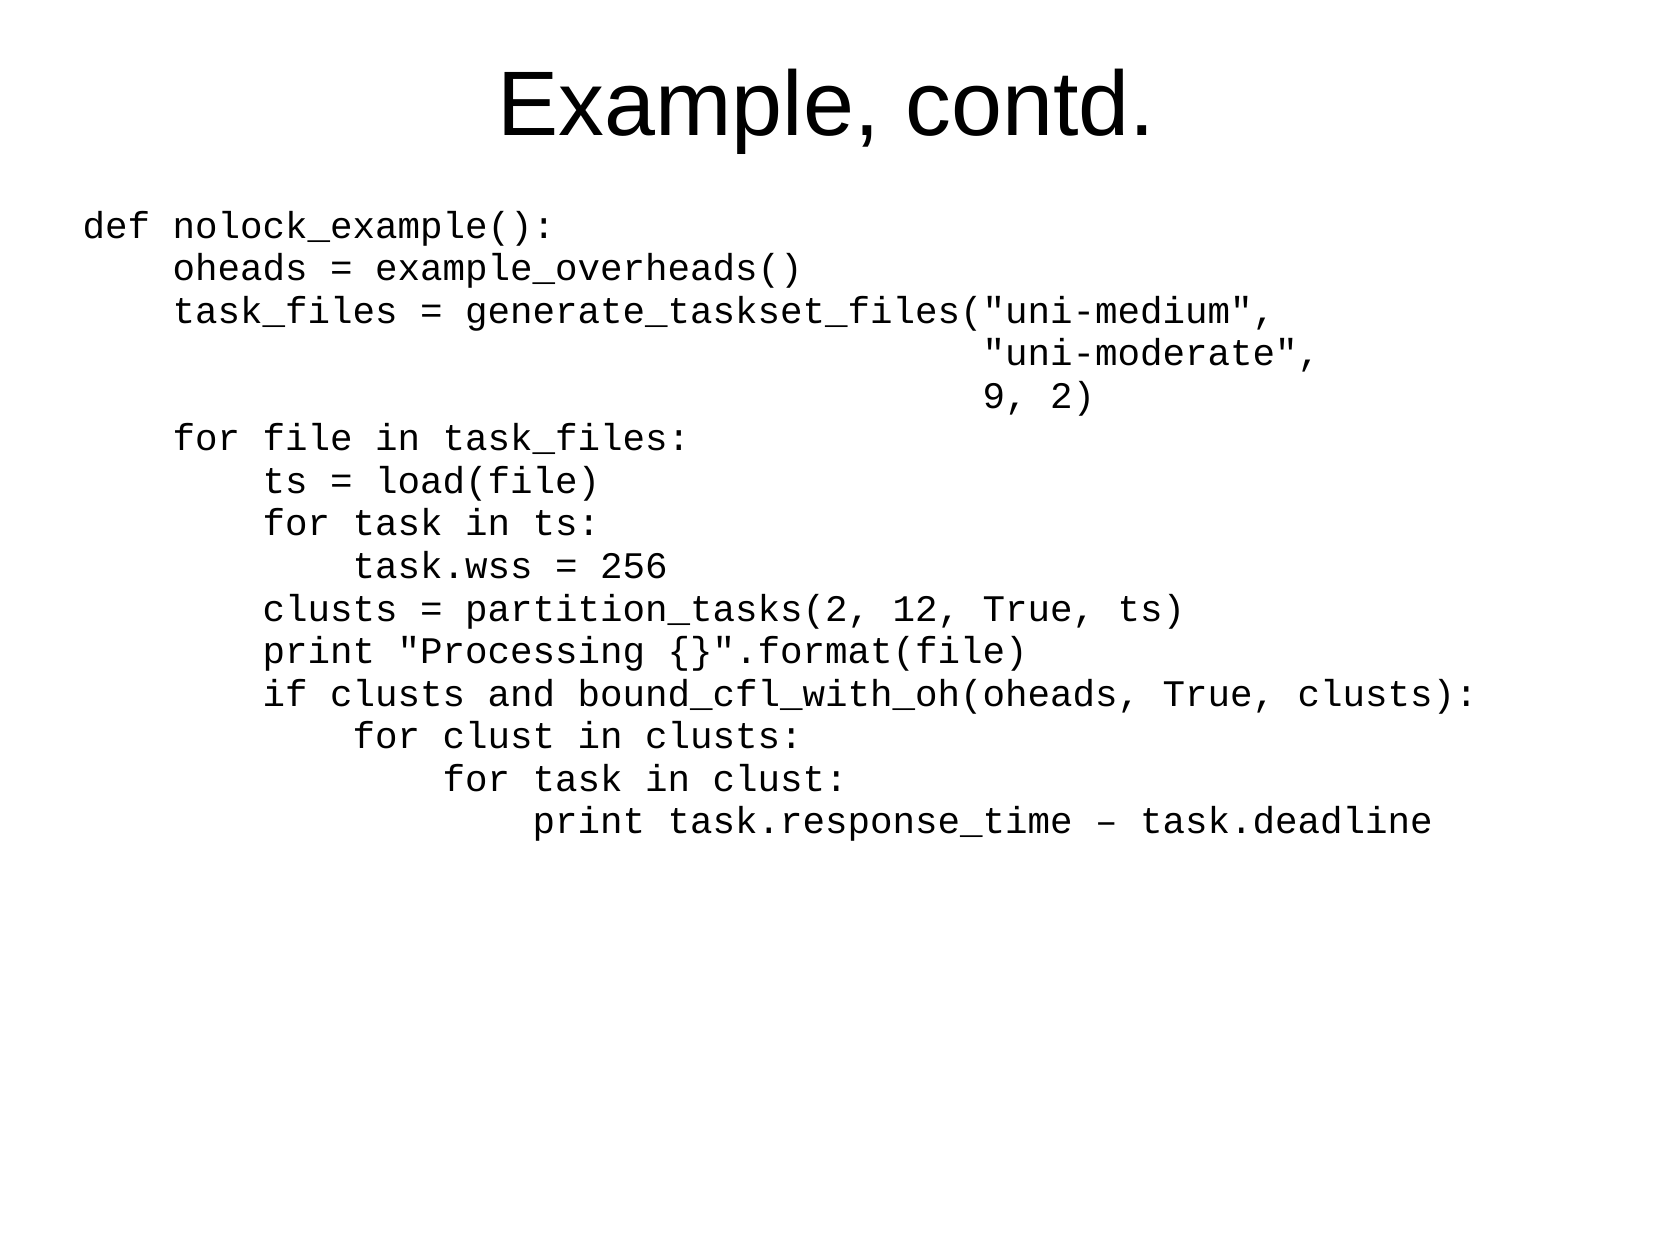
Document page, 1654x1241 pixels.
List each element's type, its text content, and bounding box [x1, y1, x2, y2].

list def nolock_example(): oheads = example_overheads() task_files = generate_taskset_files("uni-medium", "uni-moderate", 9, 2) for file in task_files: ts = load(file) for task in ts: task.wss = 256 clusts = partition_tasks(2, 12, True, ts) print "Processing {}".format(file) if clusts and bound_cfl_with_oh(oheads, True, clusts): for clust in clusts: for task in clust: print task.response_time – task.deadline [82, 207, 1571, 1216]
title Example, contd. [82, 0, 1571, 207]
